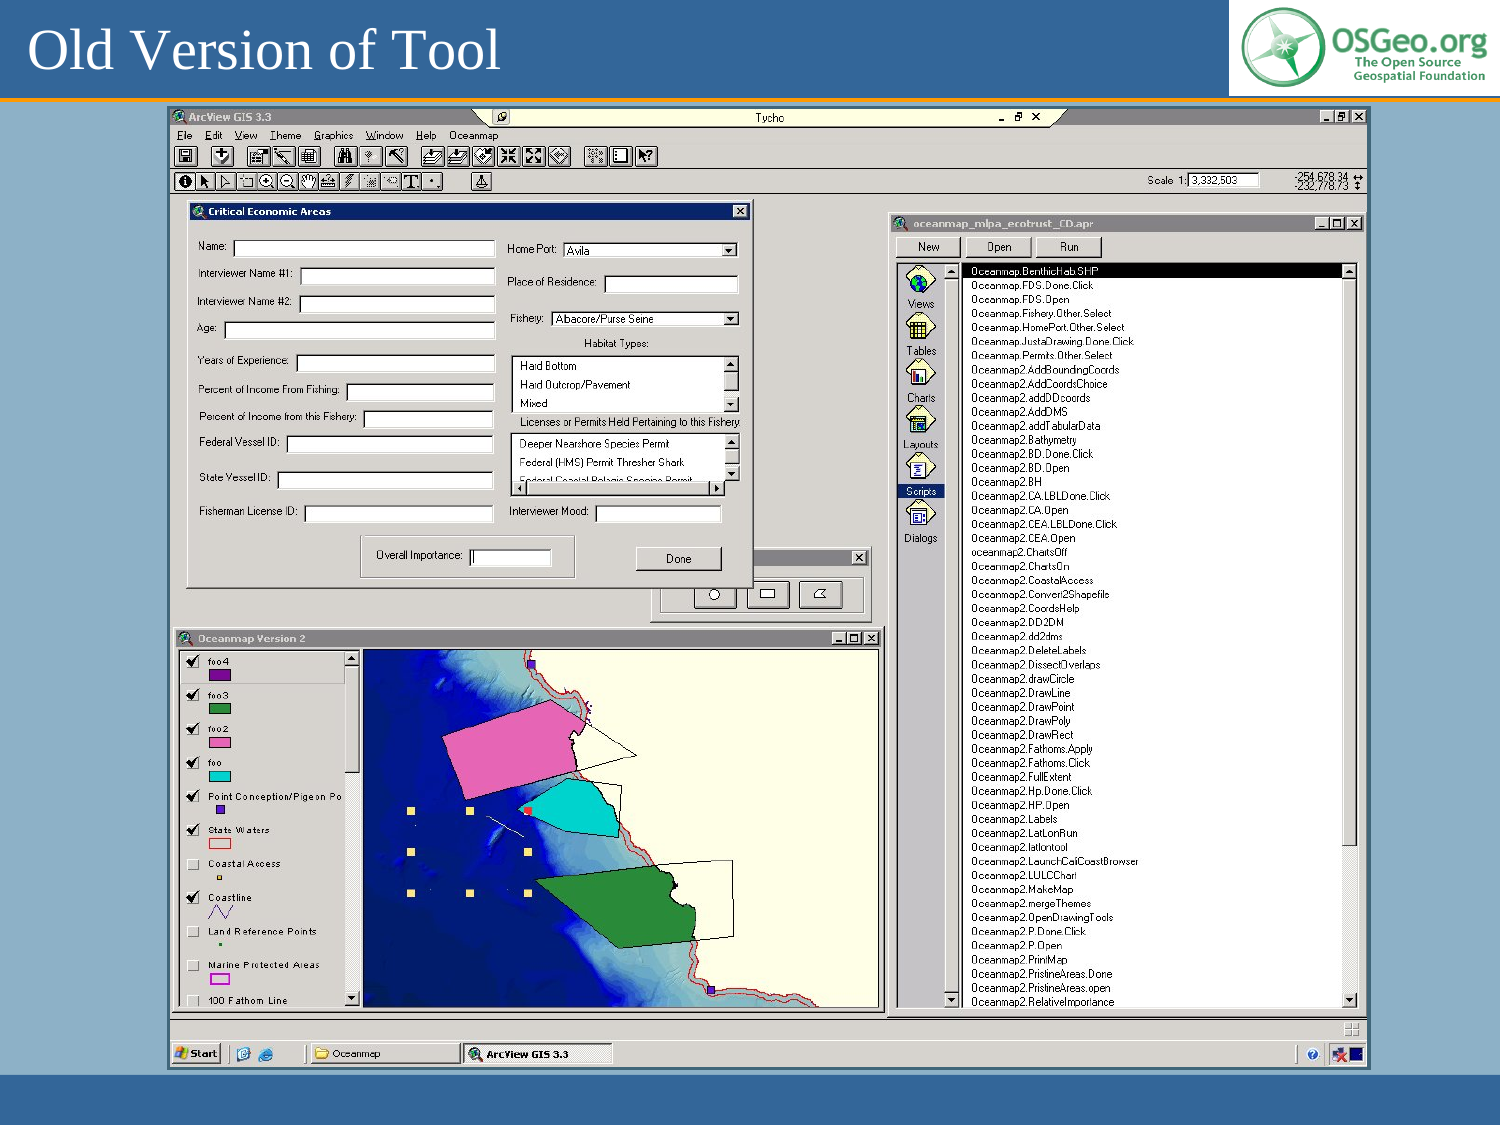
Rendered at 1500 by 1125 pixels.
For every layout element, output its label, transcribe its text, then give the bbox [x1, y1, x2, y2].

picture [1228, 0, 1500, 97]
title Old Version of Tool [12, 0, 1091, 100]
picture [170, 108, 1368, 1067]
